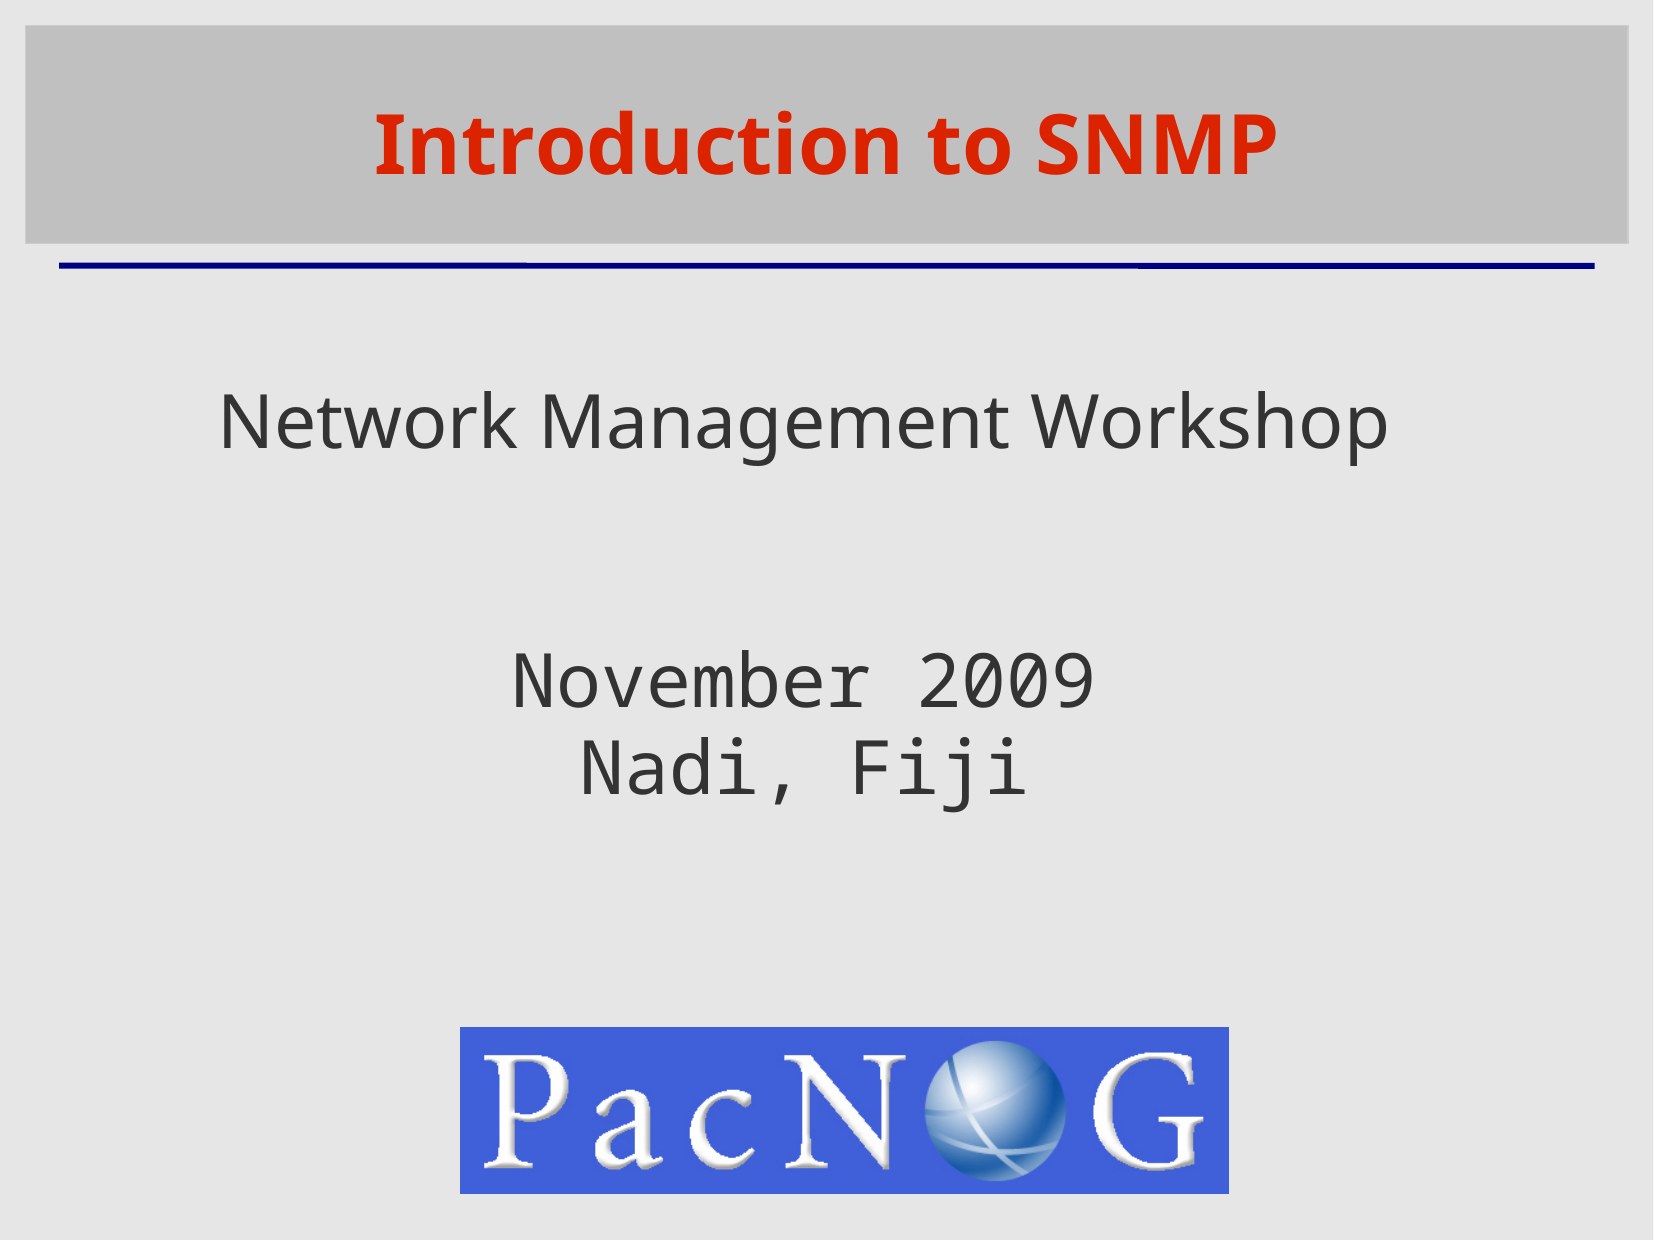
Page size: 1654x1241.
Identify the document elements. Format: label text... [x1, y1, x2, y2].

subtitle Network Management Workshop November 2009 Nadi, Fiji [84, 254, 1524, 1158]
picture [460, 1027, 1229, 1194]
title Introduction to SNMP [121, 46, 1534, 254]
